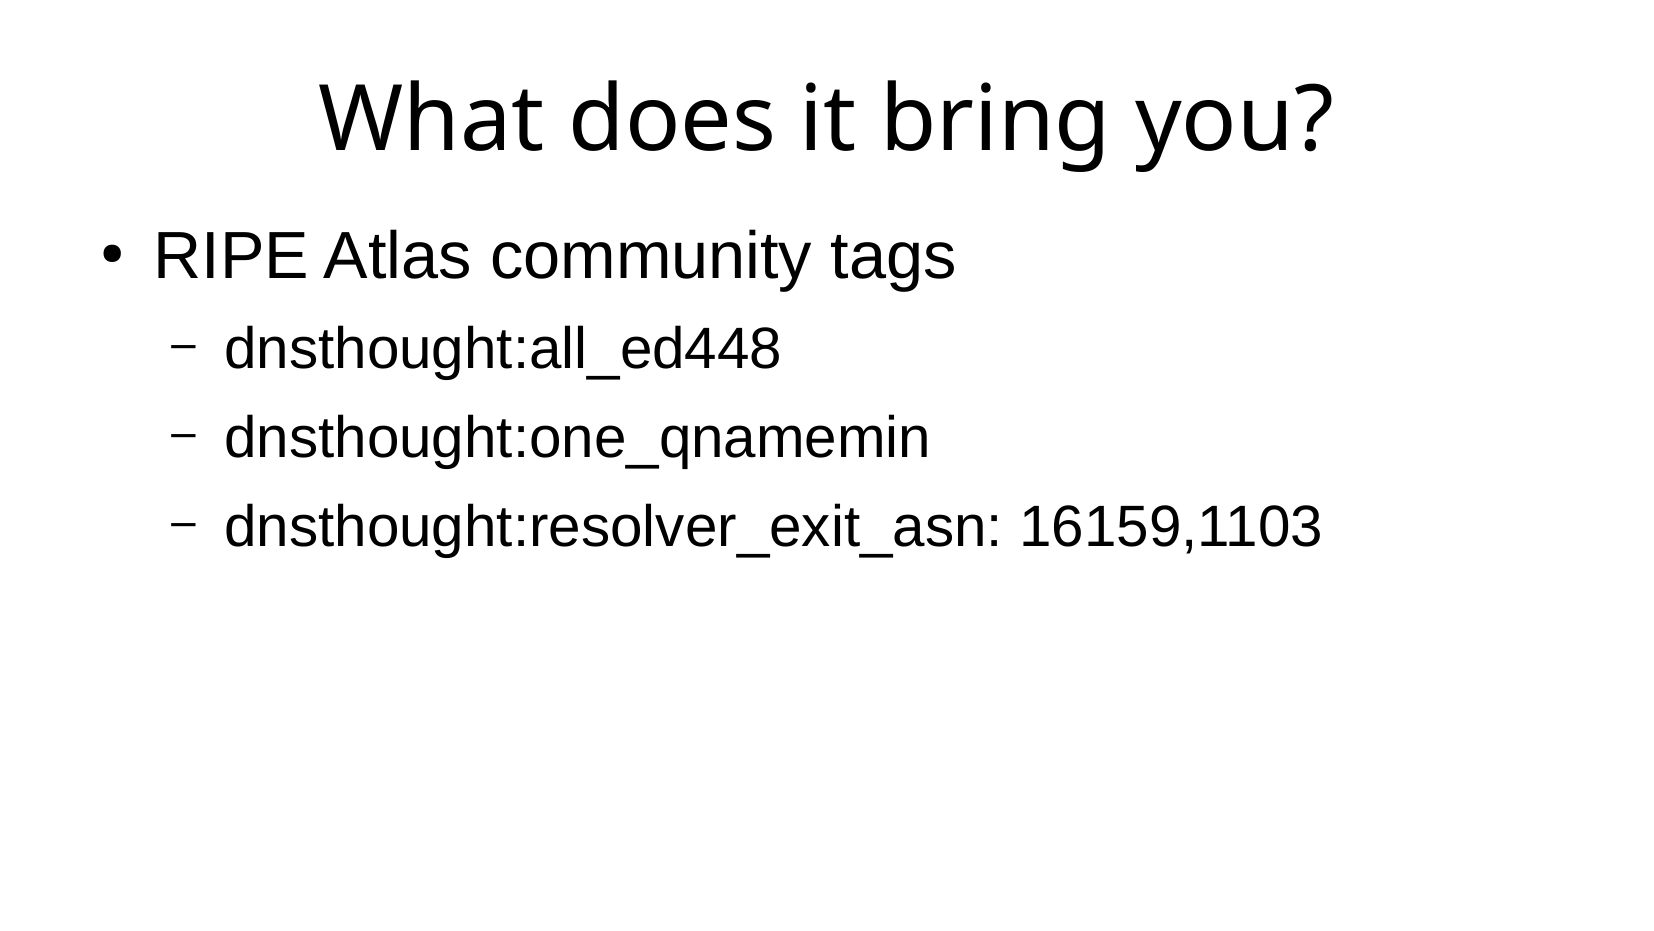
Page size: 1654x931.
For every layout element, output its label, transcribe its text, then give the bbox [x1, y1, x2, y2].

list RIPE Atlas community tags dnsthought:all_ed448 dnsthought:one_qnamemin dnsthought:resolver_exit_asn: 16159,1103 [82, 217, 1642, 931]
title What does it bring you? [82, 37, 1571, 193]
